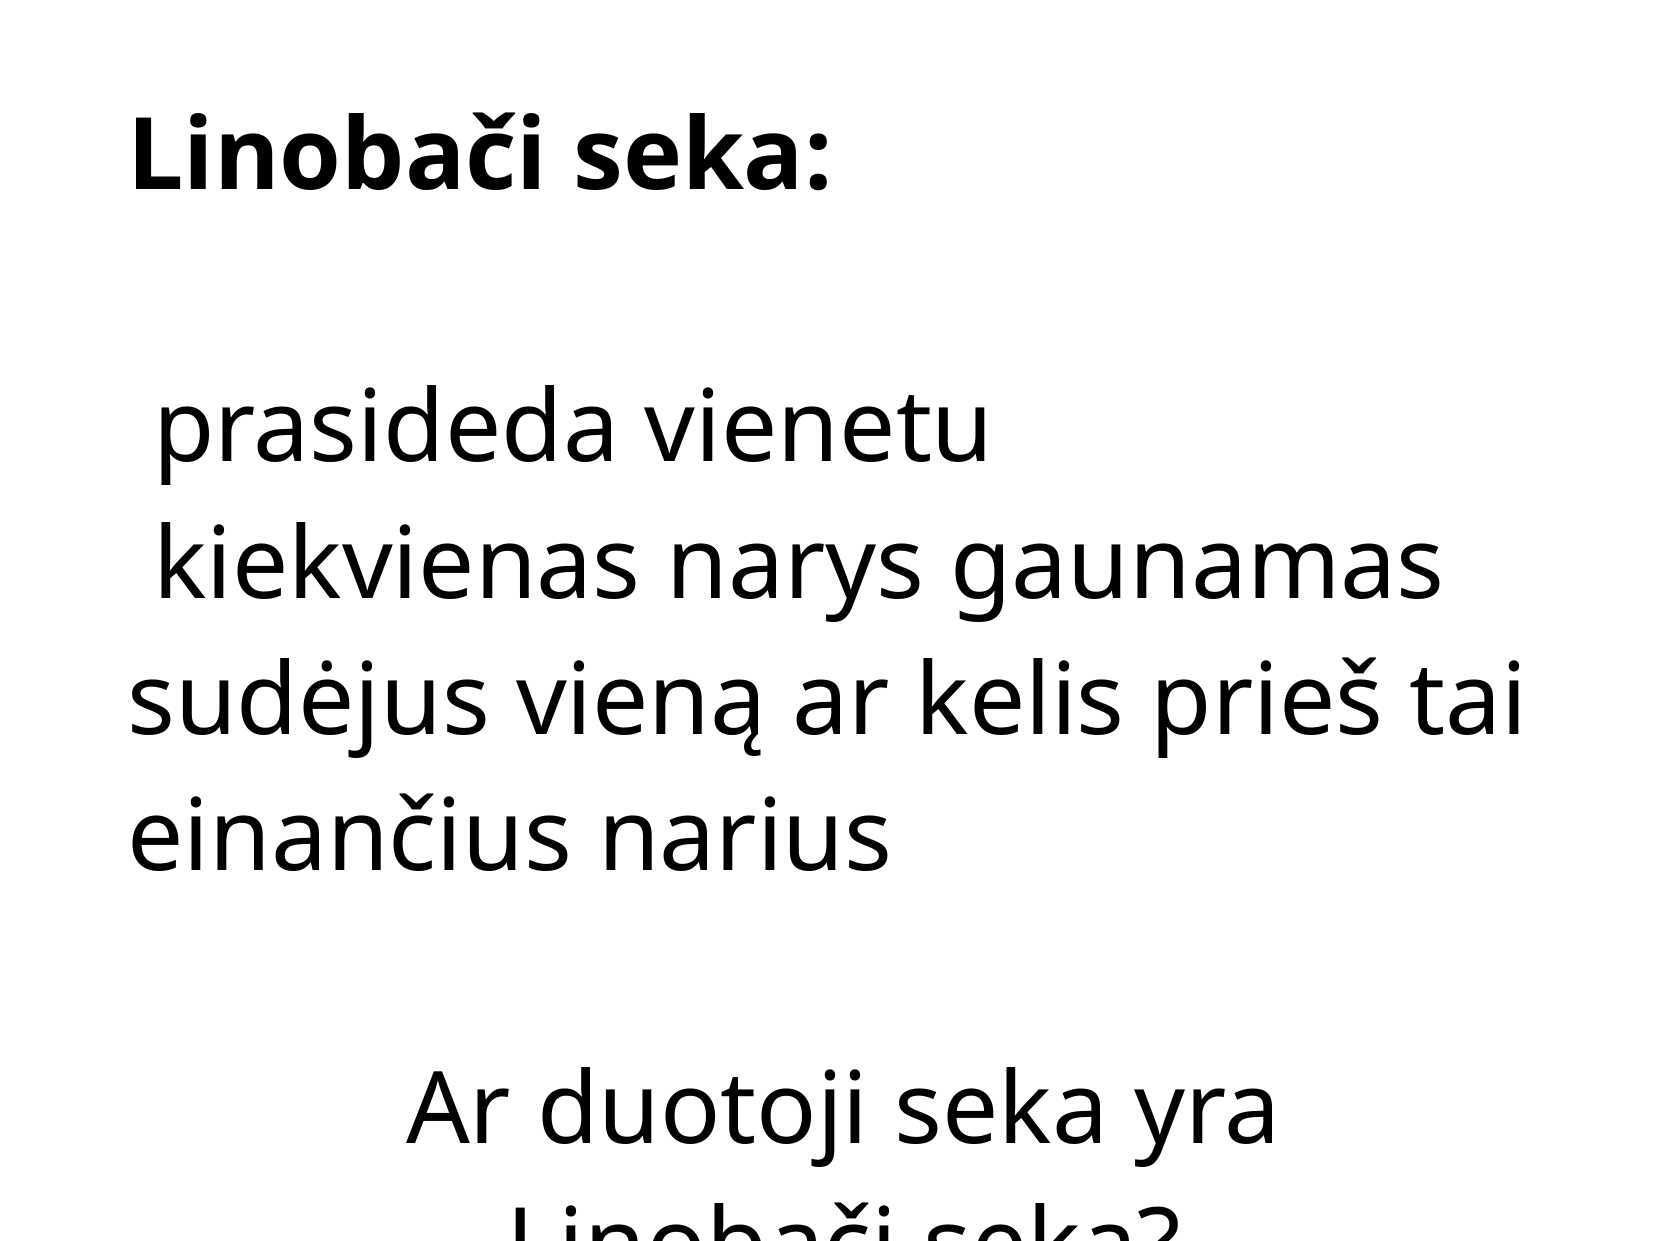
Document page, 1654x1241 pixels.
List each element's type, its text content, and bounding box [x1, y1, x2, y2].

text_box Linobači seka: prasideda vienetu kiekvienas narys gaunamas sudėjus vieną ar kelis prieš tai einančius narius Ar duotoji seka yra Linobači seka? [112, 75, 1576, 1137]
